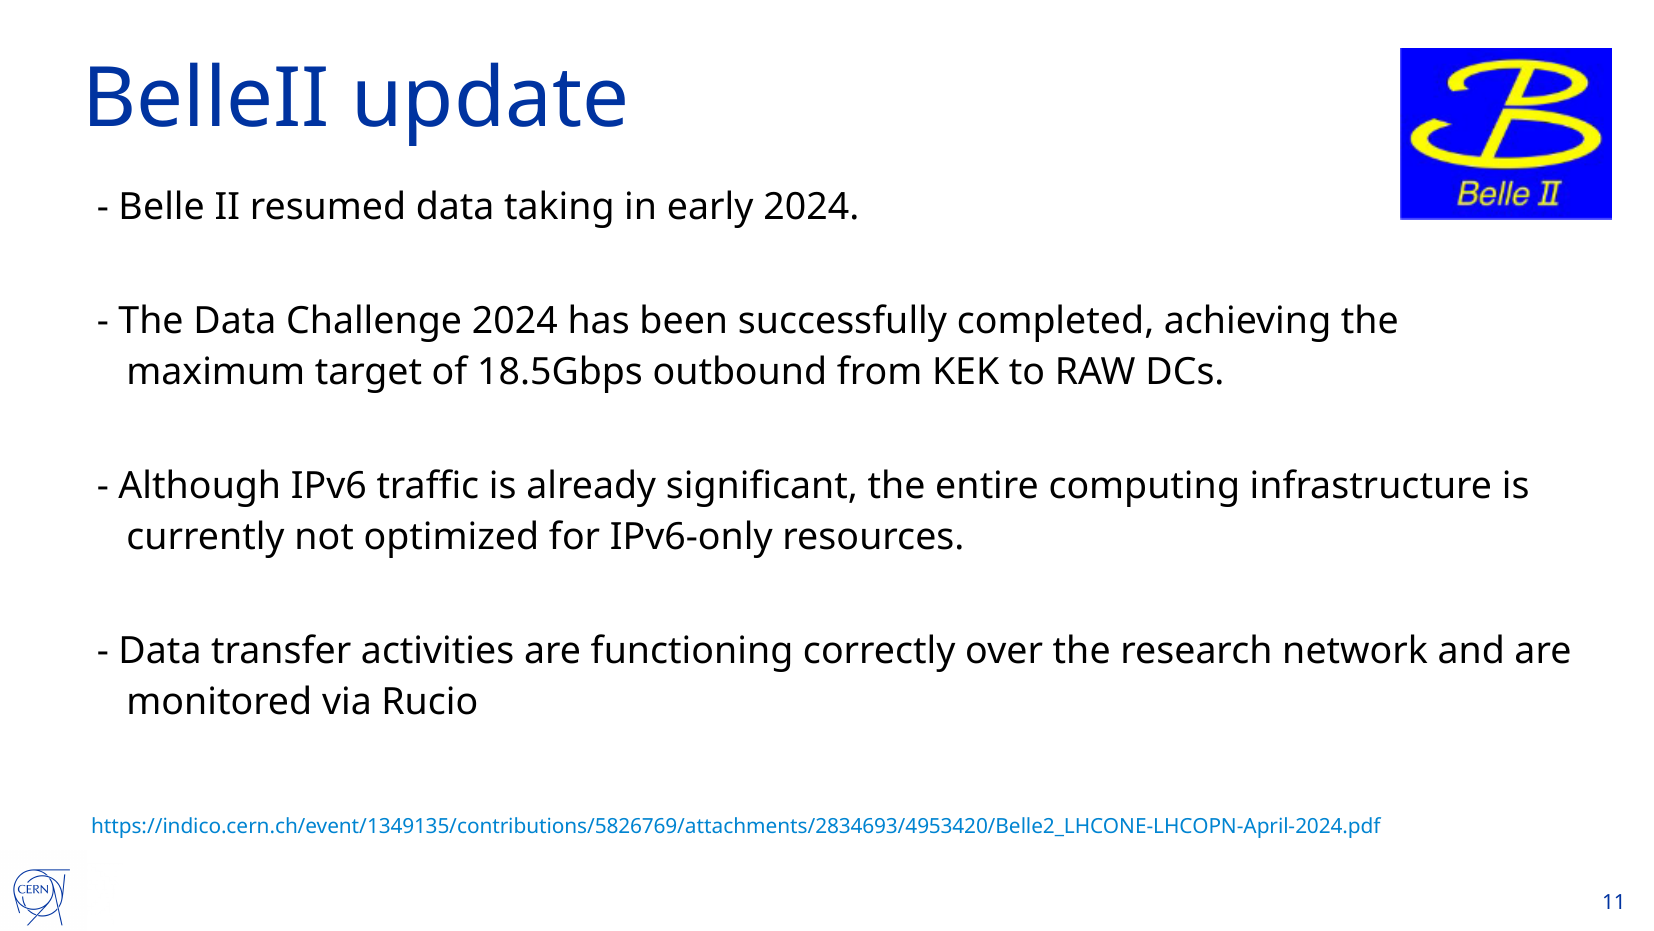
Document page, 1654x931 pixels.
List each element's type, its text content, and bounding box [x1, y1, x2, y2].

text_box - Belle II resumed data taking in early 2024. - The Data Challenge 2024 has been successfully completed, achieving the maximum target of 18.5Gbps outbound from KEK to RAW DCs. - Although IPv6 traffic is already significant, the entire computing infrastructure is currently not optimized for IPv6-only resources. - Data transfer activities are functioning correctly over the research network and are monitored via Rucio https://indico.cern.ch/event/1349135/contributions/5826769/attachments/2834693/4953420/Belle2_LHCONE-LHCOPN-April-2024.pdf [76, 172, 1601, 931]
title BelleII update [82, 37, 1571, 142]
picture [0, 850, 76, 931]
picture [1400, 48, 1612, 220]
